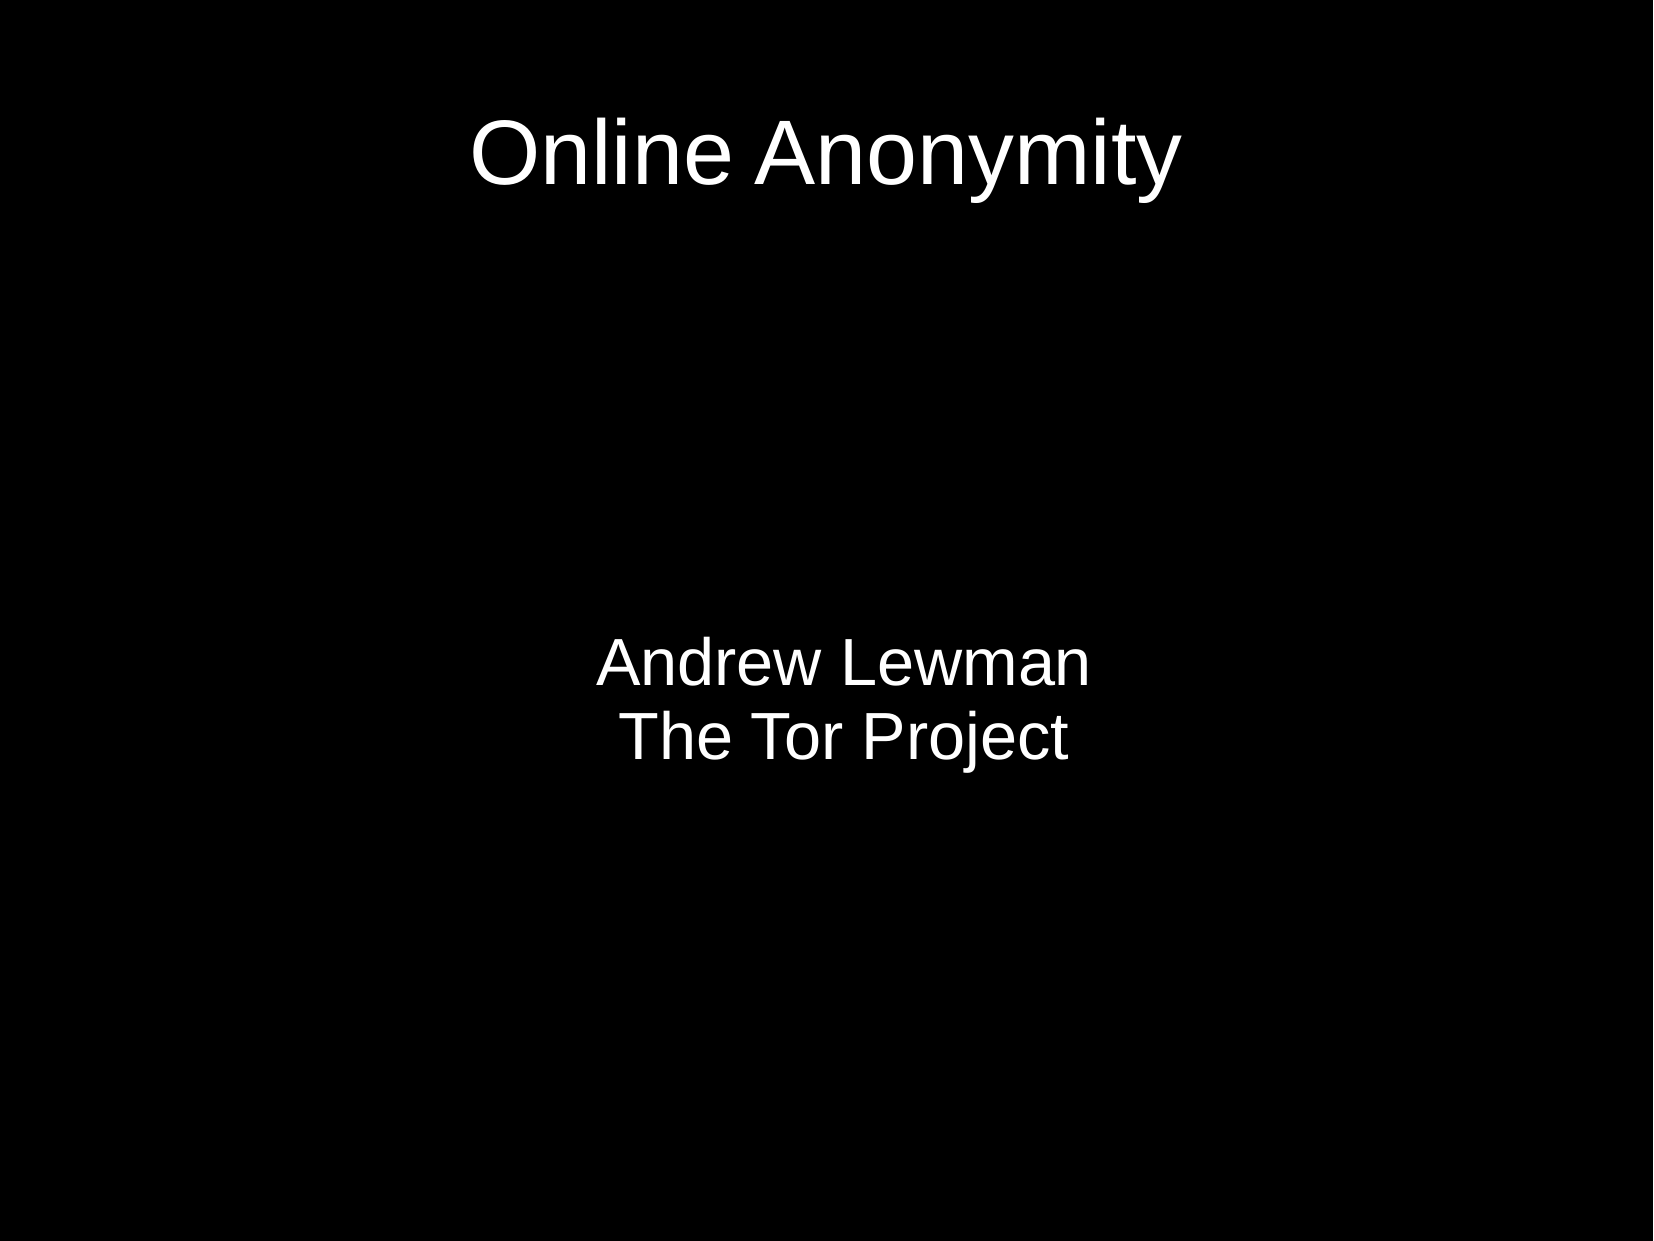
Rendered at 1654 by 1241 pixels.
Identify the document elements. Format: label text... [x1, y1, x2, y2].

title Online Anonymity [82, 49, 1571, 257]
subtitle Andrew Lewman The Tor Project [82, 290, 1571, 1109]
